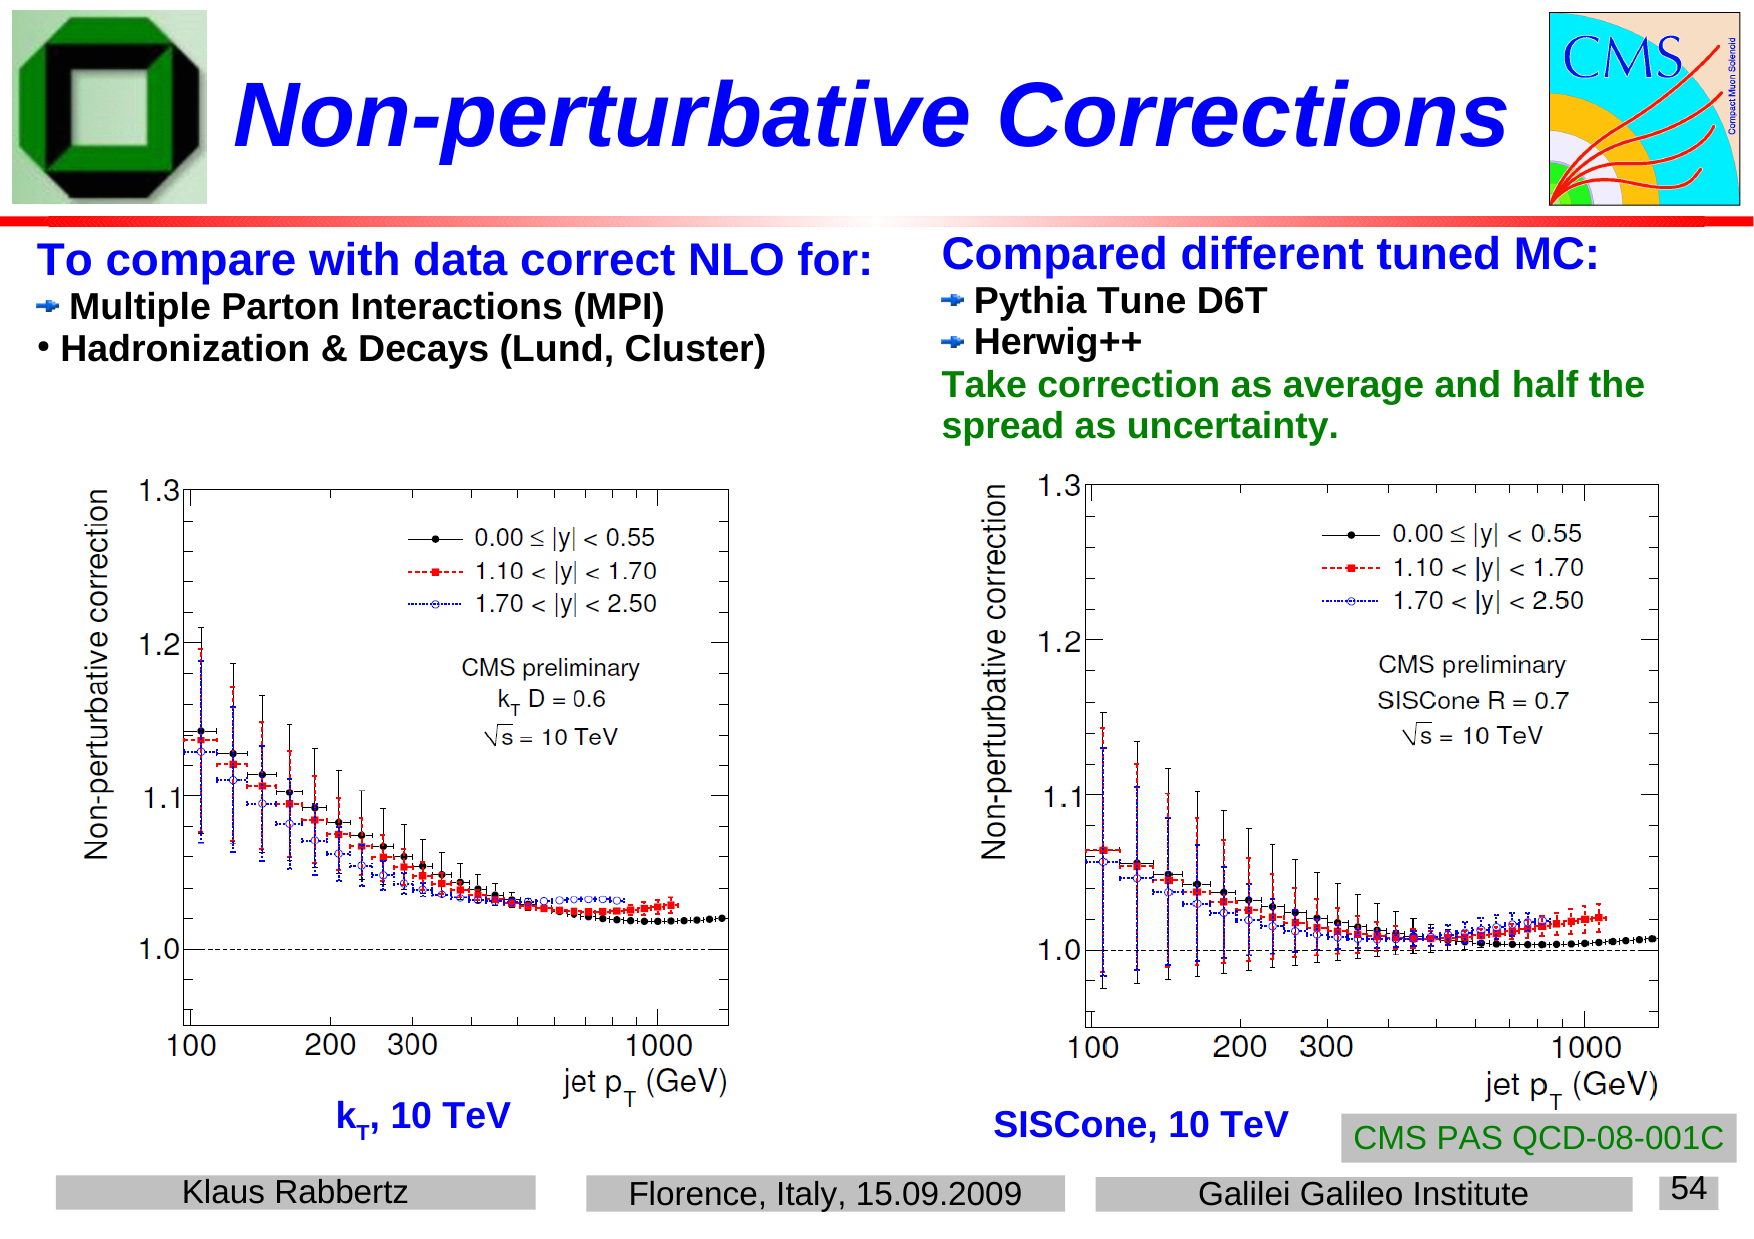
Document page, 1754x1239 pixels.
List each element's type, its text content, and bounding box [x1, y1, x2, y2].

text_box To compare with data correct NLO for: Multiple Parton Interactions (MPI) Hadronization & Decays (Lund, Cluster) [24, 227, 887, 379]
text_box CMS PAS QCD-08-001C [1341, 1113, 1737, 1163]
picture [1548, 11, 1741, 206]
picture [975, 471, 1676, 1116]
picture [73, 471, 742, 1110]
text_box SISCone, 10 TeV [981, 1097, 1302, 1153]
text_box Compared different tuned MC: Pythia Tune D6T Herwig++ Take correction as average and half the spread as uncertainty. [929, 221, 1657, 459]
text_box kT, 10 TeV [323, 1088, 524, 1153]
picture [12, 10, 207, 204]
title Non-perturbative Corrections [220, 16, 1525, 213]
